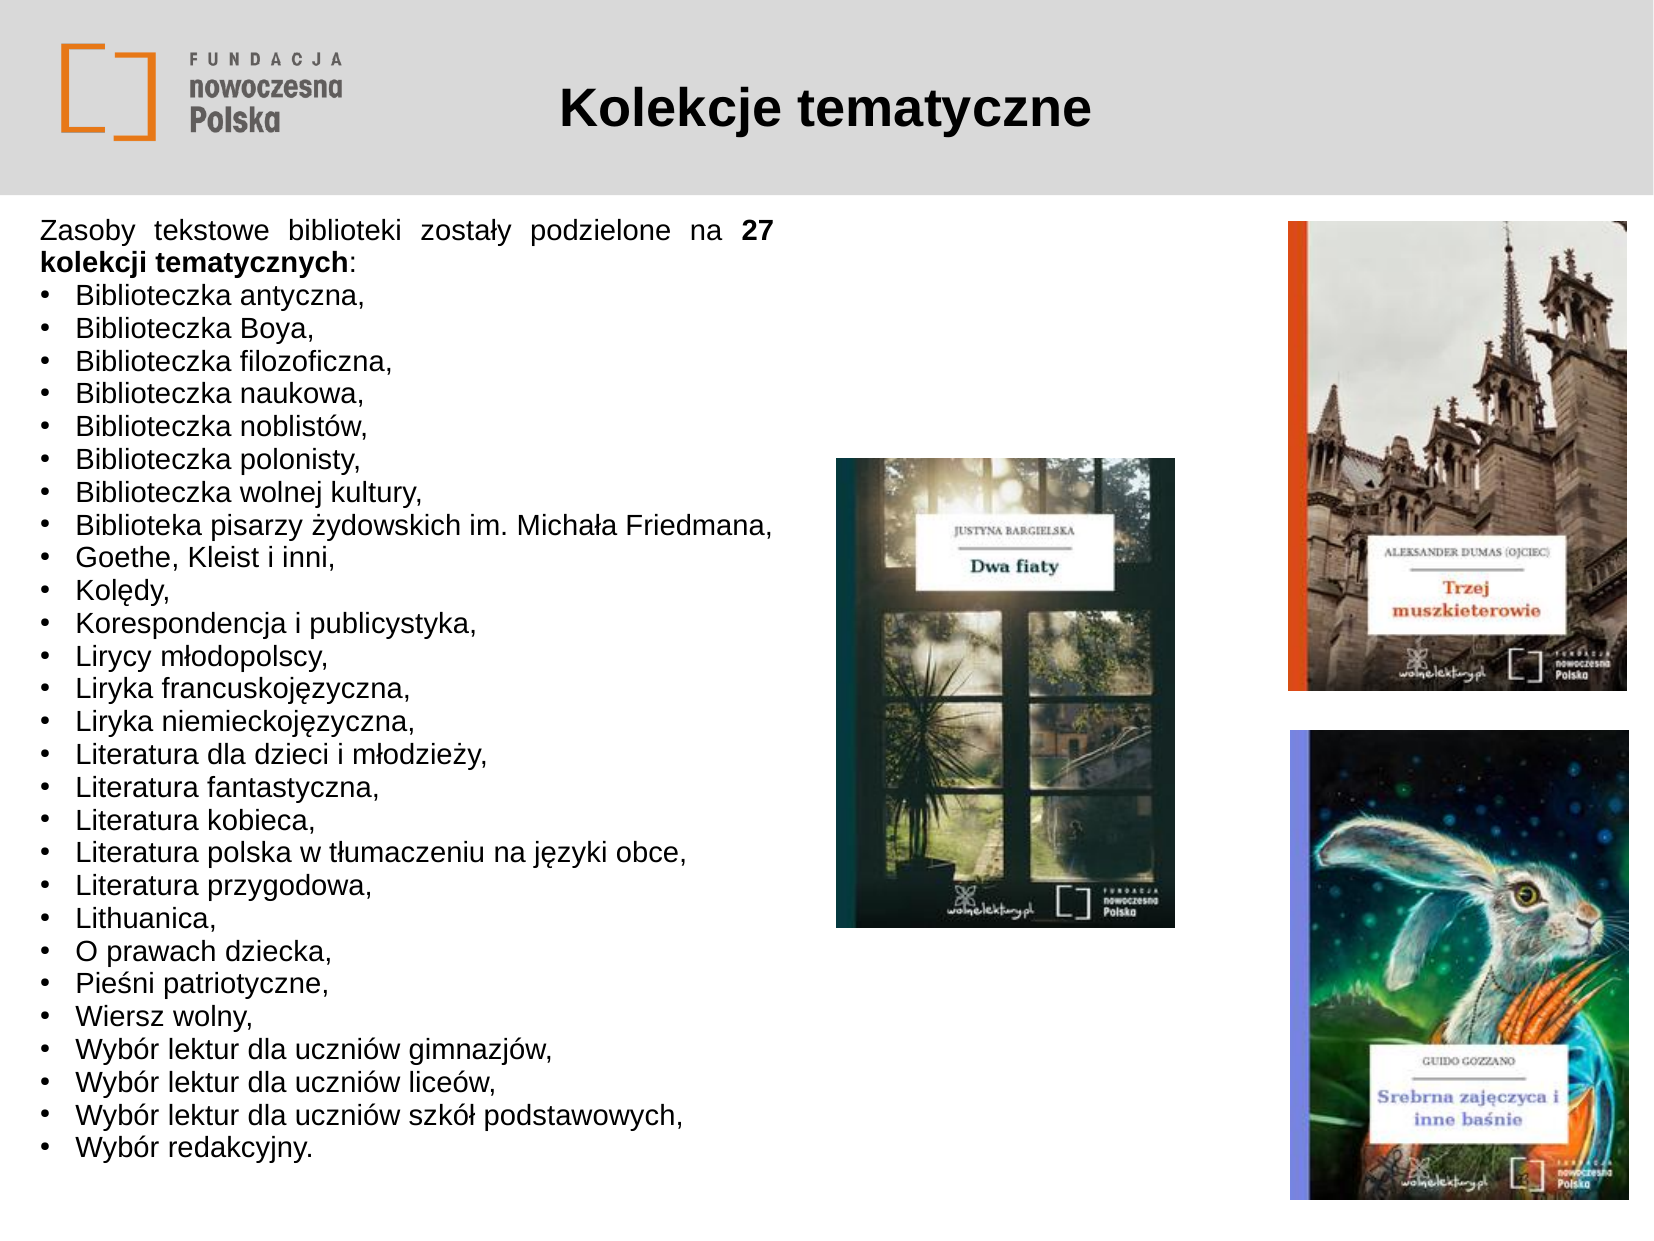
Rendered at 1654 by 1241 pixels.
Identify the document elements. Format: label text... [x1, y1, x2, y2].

text_box Kolekcje tematyczne [0, 0, 1654, 196]
text_box Zasoby tekstowe biblioteki zostały podzielone na 27 kolekcji tematycznych: Biblioteczka antyczna, Biblioteczka Boya, Biblioteczka filozoficzna, Biblioteczka naukowa, Biblioteczka noblistów, Biblioteczka polonisty, Biblioteczka wolnej kultury, Biblioteka pisarzy żydowskich im. Michała Friedmana, Goethe, Kleist i inni, Kolędy, Korespondencja i publicystyka, Lirycy młodopolscy, Liryka francuskojęzyczna, Liryka niemieckojęzyczna, Literatura dla dzieci i młodzieży, Literatura fantastyczna, Literatura kobieca, Literatura polska w tłumaczeniu na języki obce, Literatura przygodowa, Lithuanica, O prawach dziecka, Pieśni patriotyczne, Wiersz wolny, Wybór lektur dla uczniów gimnazjów, Wybór lektur dla uczniów liceów, Wybór lektur dla uczniów szkół podstawowych, Wybór redakcyjny. [25, 206, 797, 1241]
picture [1290, 730, 1629, 1200]
picture [58, 34, 345, 154]
picture [1288, 221, 1627, 691]
picture [836, 458, 1175, 928]
